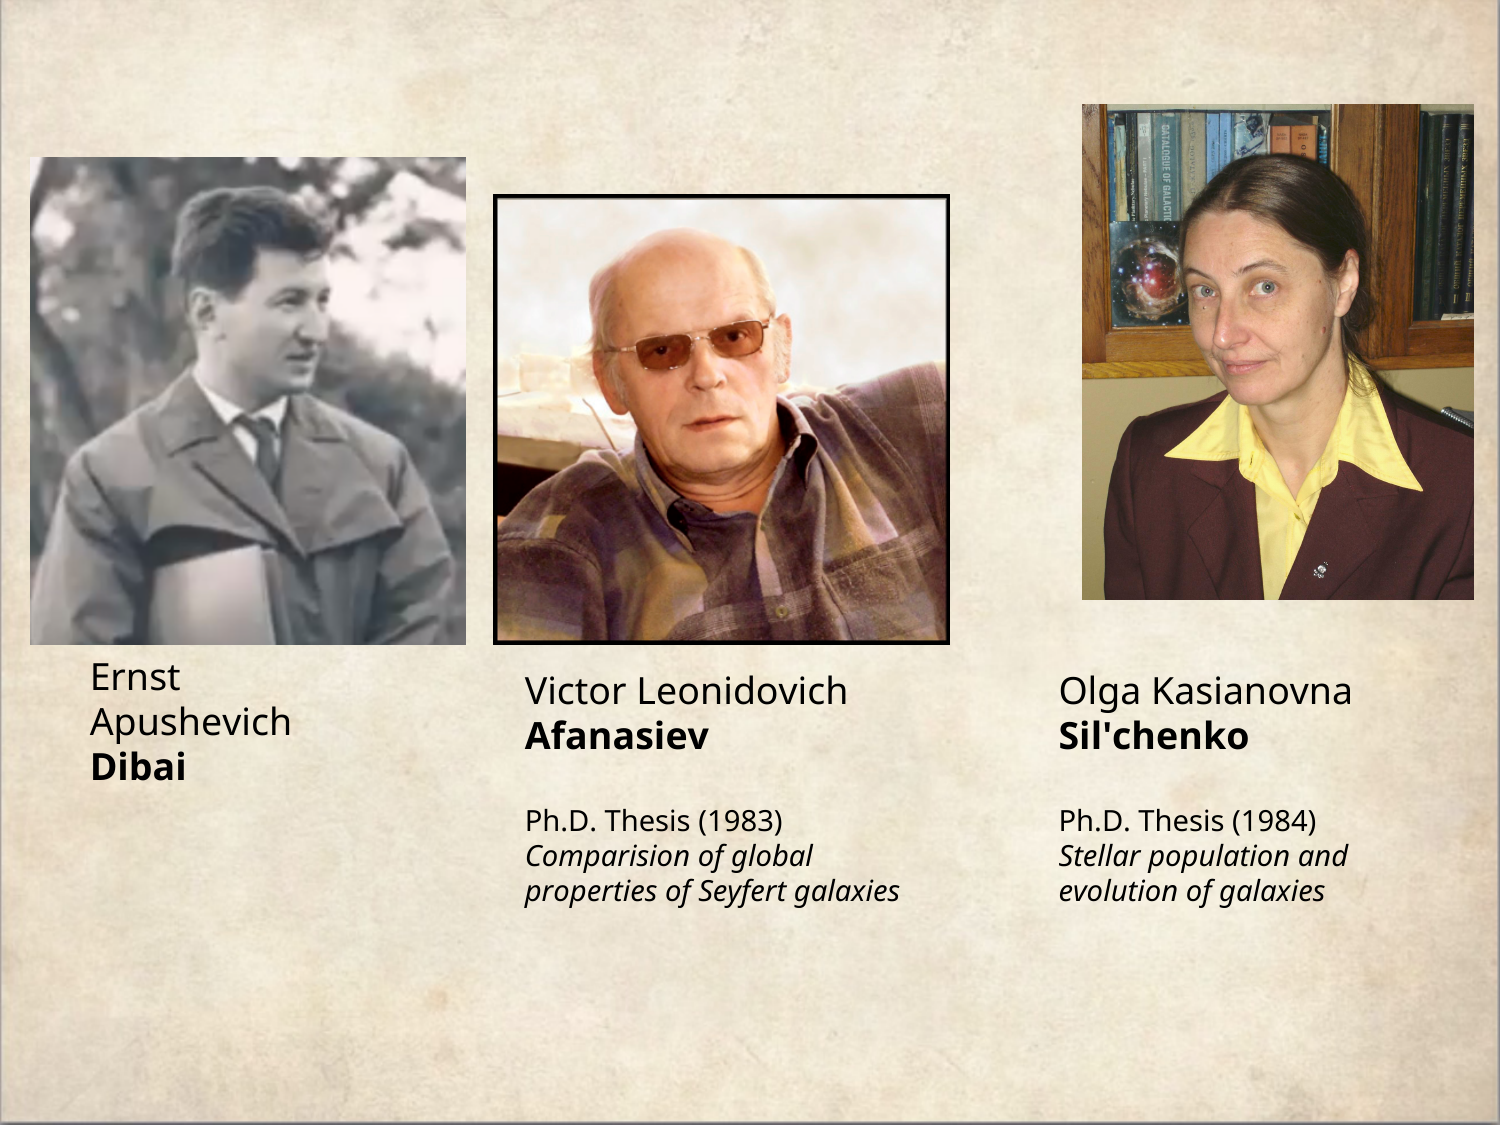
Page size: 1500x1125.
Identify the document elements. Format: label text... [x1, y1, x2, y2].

text_box Olga Kasianovna Sil'chenko Ph.D. Thesis (1984) Stellar population and evolution of galaxies [1043, 660, 1486, 960]
text_box Victor Leonidovich Afanasiev Ph.D. Thesis (1983) Comparision of global properties of Seyfert galaxies [510, 660, 952, 960]
text_box Ernst Apushevich Dibai [75, 646, 389, 750]
picture [0, 0, 1500, 1125]
